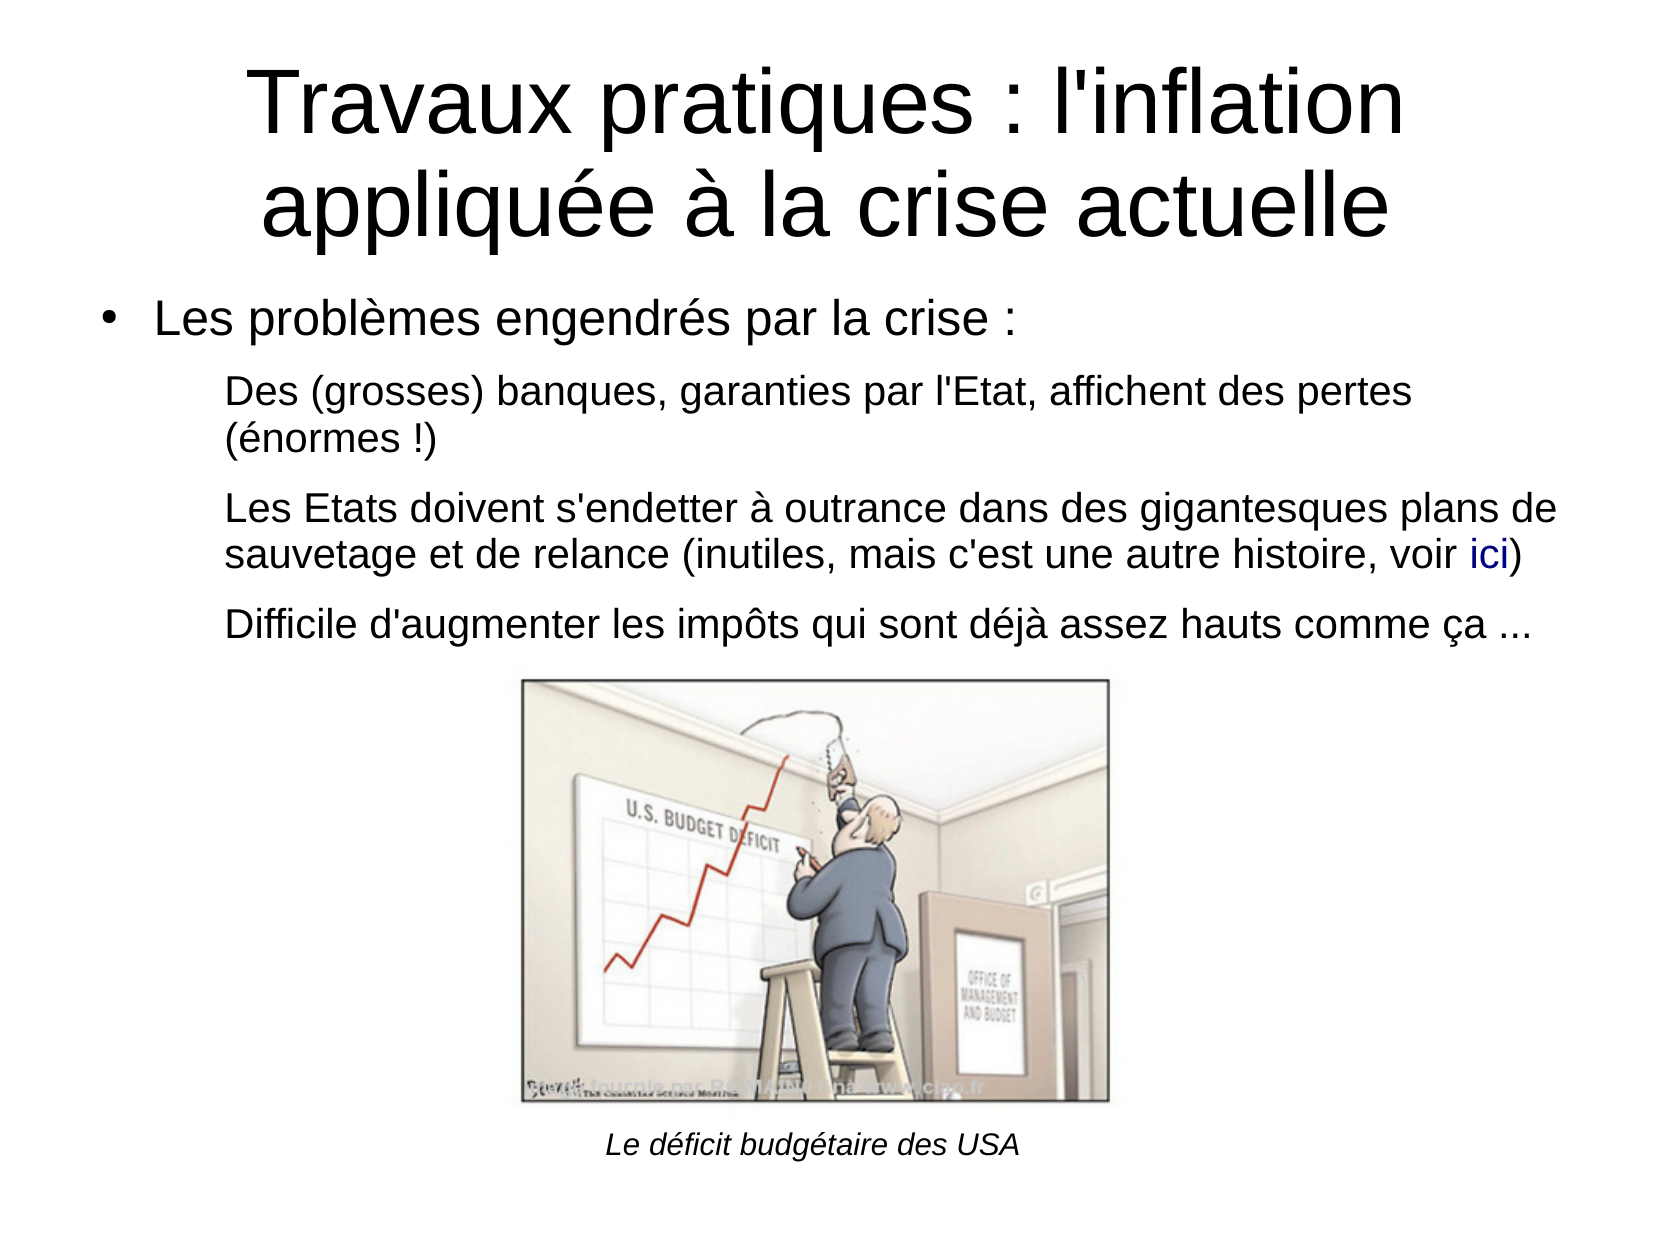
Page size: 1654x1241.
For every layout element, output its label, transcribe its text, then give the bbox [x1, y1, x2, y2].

text_box Le déficit budgétaire des USA [590, 1119, 1036, 1170]
title Travaux pratiques : l'inflation appliquée à la crise actuelle [82, 50, 1571, 256]
list Les problèmes engendrés par la crise : Des (grosses) banques, garanties par l'Etat, affichent des pertes (énormes !) Les Etats doivent s'endetter à outrance dans des gigantesques plans de sauvetage et de relance (inutiles, mais c'est une autre histoire, voir ici) Difficile d'augmenter les impôts qui sont déjà assez hauts comme ça ... [82, 290, 1571, 1137]
picture [501, 667, 1129, 1138]
